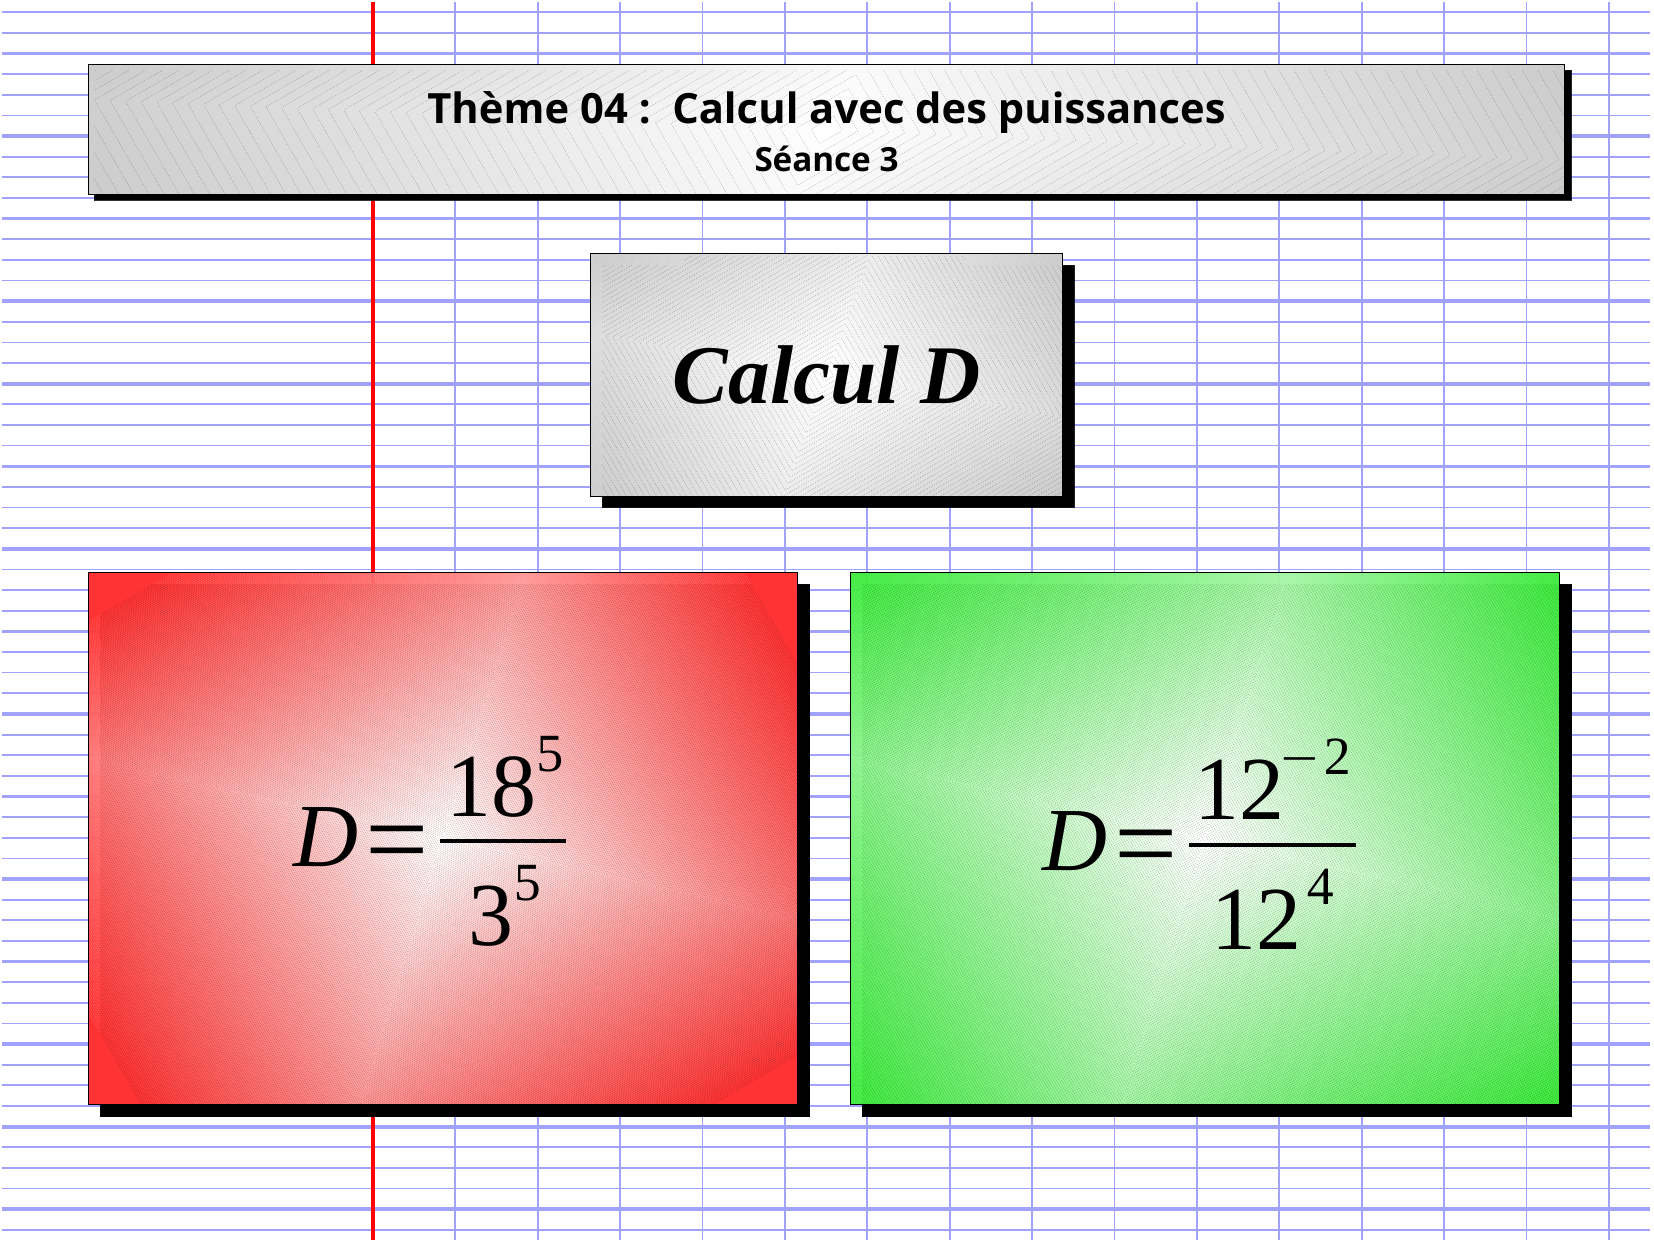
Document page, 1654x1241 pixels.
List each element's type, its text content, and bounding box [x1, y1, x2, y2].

text_box [88, 572, 798, 1105]
text_box Calcul D [590, 253, 1063, 497]
picture [0, 0, 1654, 1241]
chart [265, 720, 593, 965]
text_box Thème 04 : Calcul avec des puissances Séance 3 [88, 64, 1565, 195]
text_box [850, 572, 1560, 1105]
chart [1014, 724, 1382, 969]
